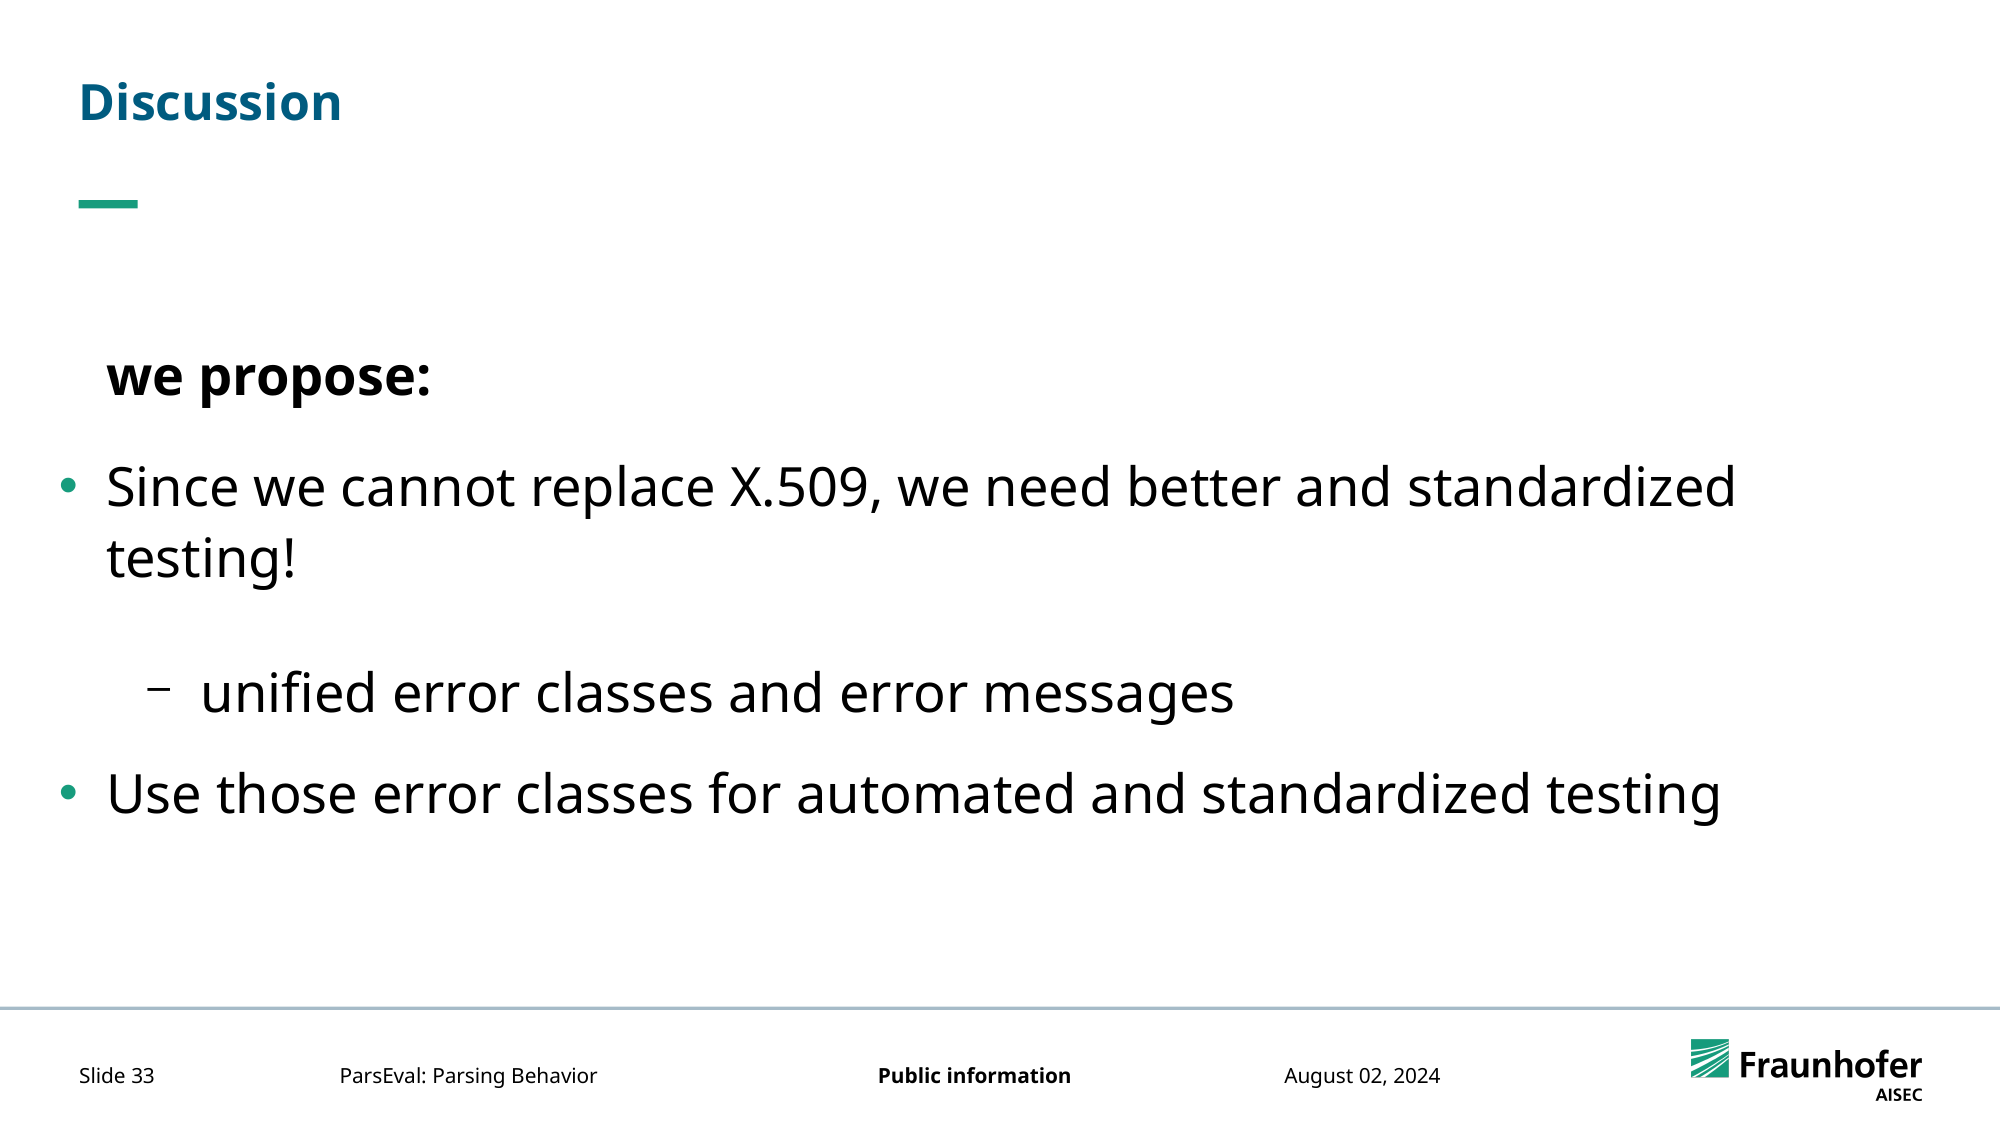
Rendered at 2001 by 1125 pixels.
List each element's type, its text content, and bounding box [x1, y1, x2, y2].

picture [1691, 1039, 1922, 1101]
list we propose: Since we cannot replace X.509, we need better and standardized testing! unified error classes and error messages Use those error classes for automated and standardized testing [59, 230, 1861, 1004]
title Discussion [78, 64, 1922, 128]
